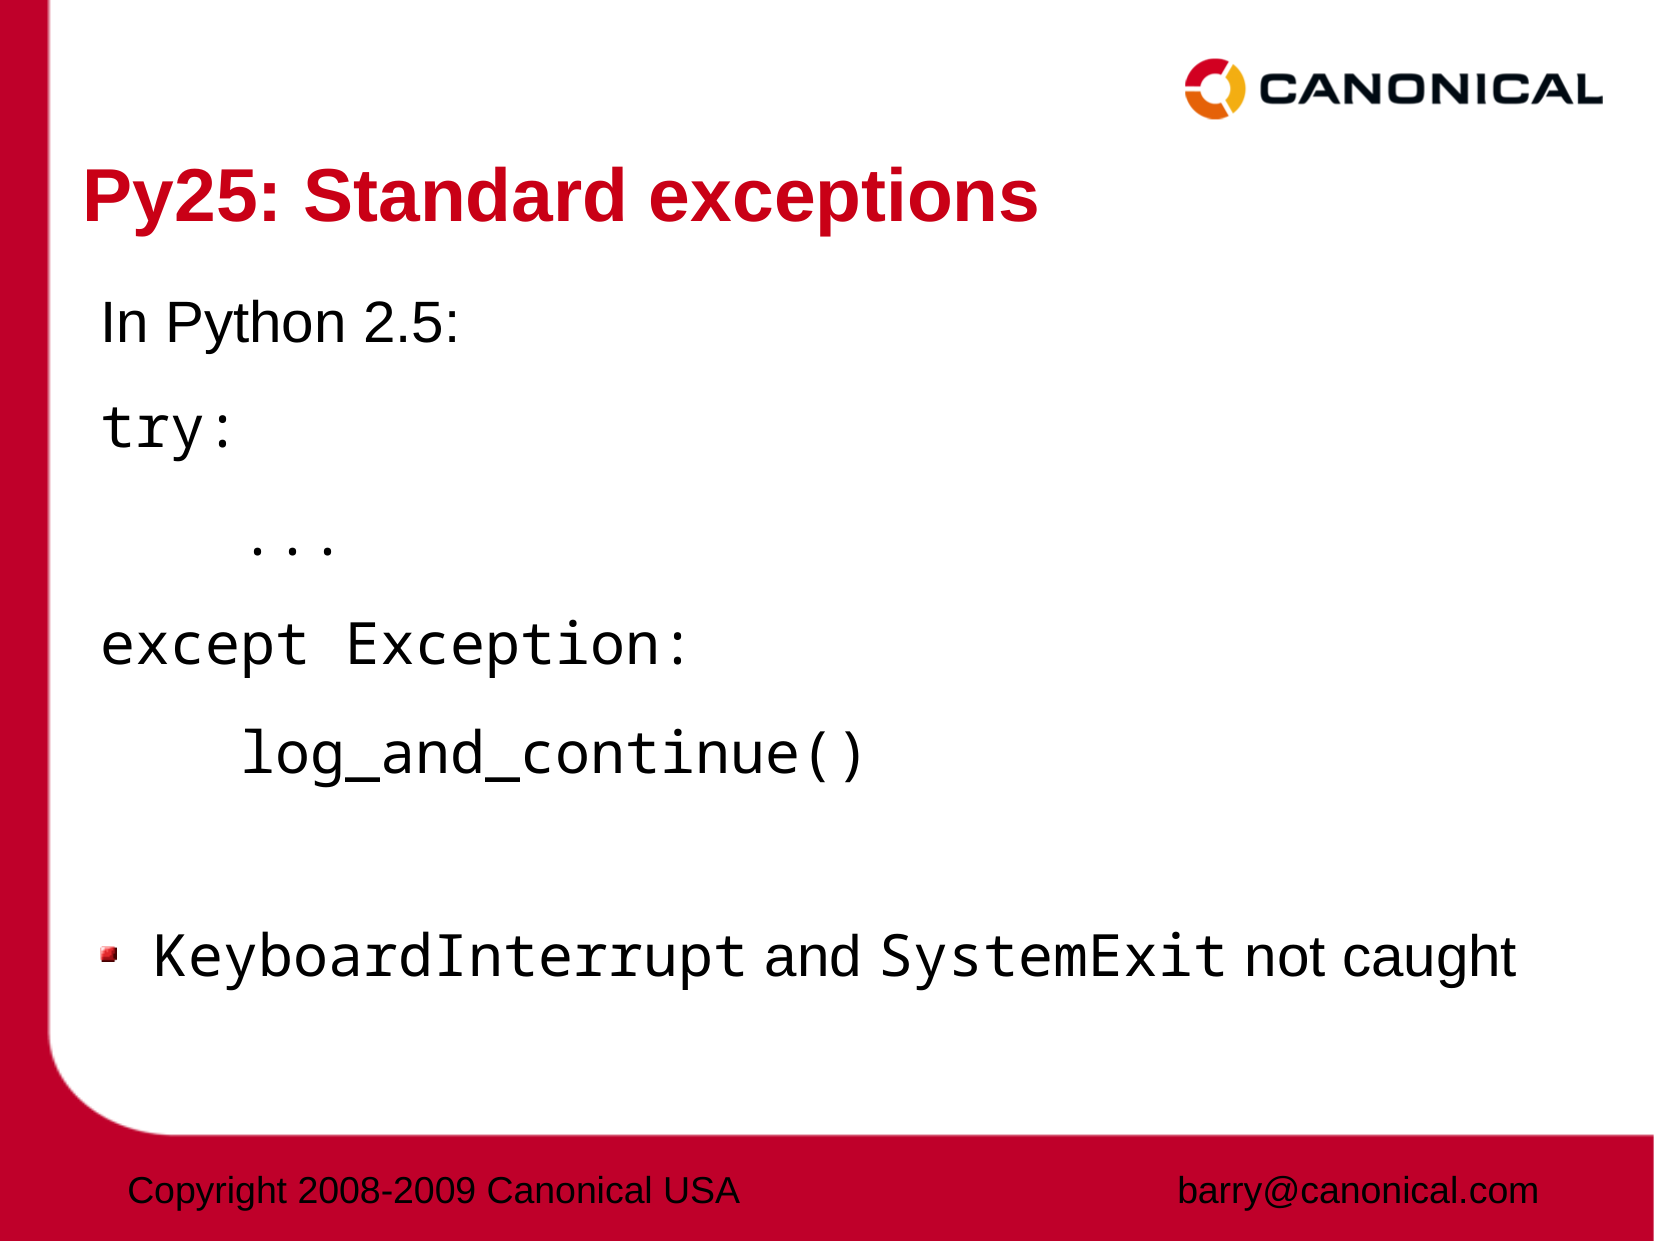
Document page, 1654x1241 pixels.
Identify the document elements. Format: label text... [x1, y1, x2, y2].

title Py25: Standard exceptions [82, 104, 1571, 287]
picture [0, 0, 1654, 1241]
list In Python 2.5: try: ... except Exception: log_and_continue() KeyboardInterrupt and SystemExit not caught [82, 290, 1571, 1094]
